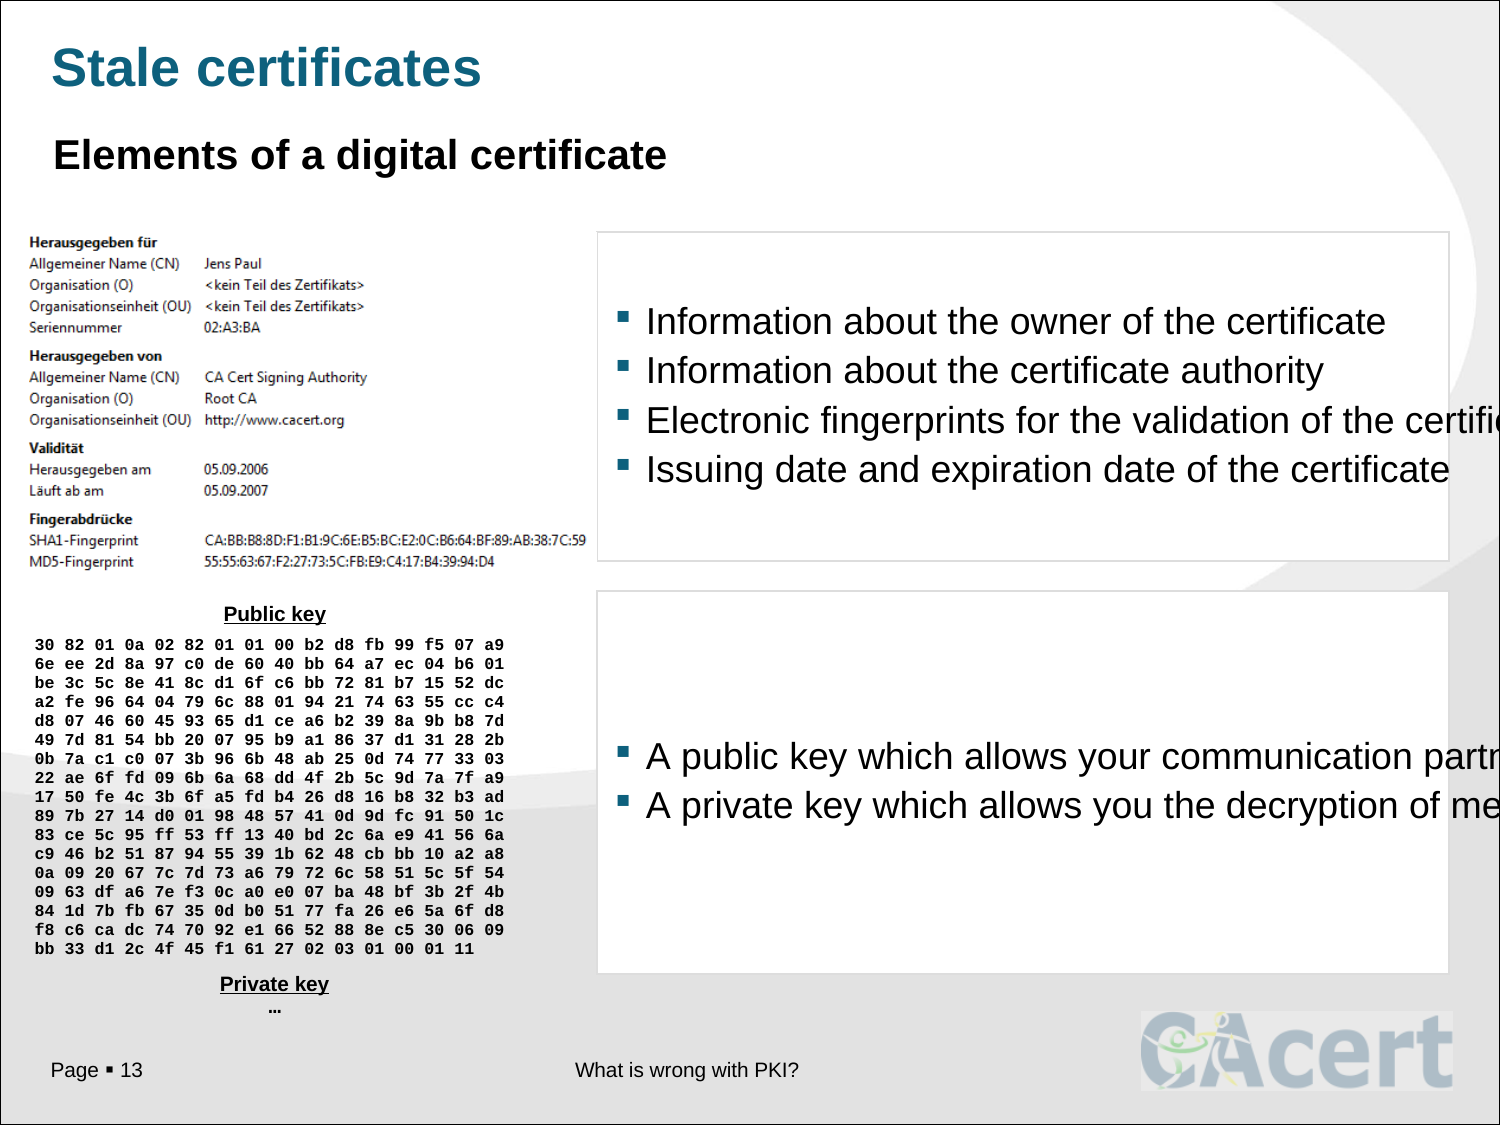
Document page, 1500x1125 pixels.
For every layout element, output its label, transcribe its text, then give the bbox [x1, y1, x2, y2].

text_box A public key which allows your communication partner to decrypt hash values of your signed mails and which allows him to encrypt mails he is sending to you. A private key which allows you the decryption of messages sent to you and which is needed to create the hash value in the signature of your outgoing mails. [596, 590, 1450, 975]
picture [1486, 800, 1497, 806]
text_box Elements of a digital certificate [53, 125, 997, 185]
picture [1486, 809, 1499, 816]
text_box Public key 30 82 01 0a 02 82 01 01 00 b2 d8 fb 99 f5 07 a9 6e ee 2d 8a 97 c0 de 60 40 bb 64 a7 ec 04 b6 01 be 3c 5c 8e 41 8c d1 6f c6 bb 72 81 b7 15 52 dc a2 fe 96 64 04 79 6c 88 01 94 21 74 63 55 cc c4 d8 07 46 60 45 93 65 d1 ce a6 b2 39 8a 9b b8 7d 49 7d 81 54 bb 20 07 95 b9 a1 86 37 d1 31 28 2b 0b 7a c1 c0 07 3b 96 6b 48 ab 25 0d 74 77 33 03 22 ae 6f fd 09 6b 6a 68 dd 4f 2b 5c 9d 7a 7f a9 17 50 fe 4c 3b 6f a5 fd b4 26 d8 16 b8 32 b3 ad 89 7b 27 14 d0 01 98 48 57 41 0d 9d fc 91 50 1c 83 ce 5c 95 ff 53 ff 13 40 bd 2c 6a e9 41 56 6a c9 46 b2 51 87 94 55 39 1b 62 48 cb bb 10 a2 a8 0a 09 20 67 7c 7d 73 a6 79 72 6c 58 51 5c 5f 54 09 63 df a6 7e f3 0c a0 e0 07 ba 48 bf 3b 2f 4b 84 1d 7b fb 67 35 0d b0 51 77 fa 26 e6 5a 6f d8 f8 c6 ca dc 74 70 92 e1 66 52 88 8e c5 30 06 09 bb 33 d1 2c 4f 45 f1 61 27 02 03 01 00 01 11 Private key … [19, 595, 530, 1028]
text_box Information about the owner of the certificate Information about the certificate authority Electronic fingerprints for the validation of the certificate and the owner of the certificate. Issuing date and expiration date of the certificate [597, 232, 1450, 561]
title Stale certificates [51, 19, 1450, 118]
picture [1, 1, 1499, 1124]
